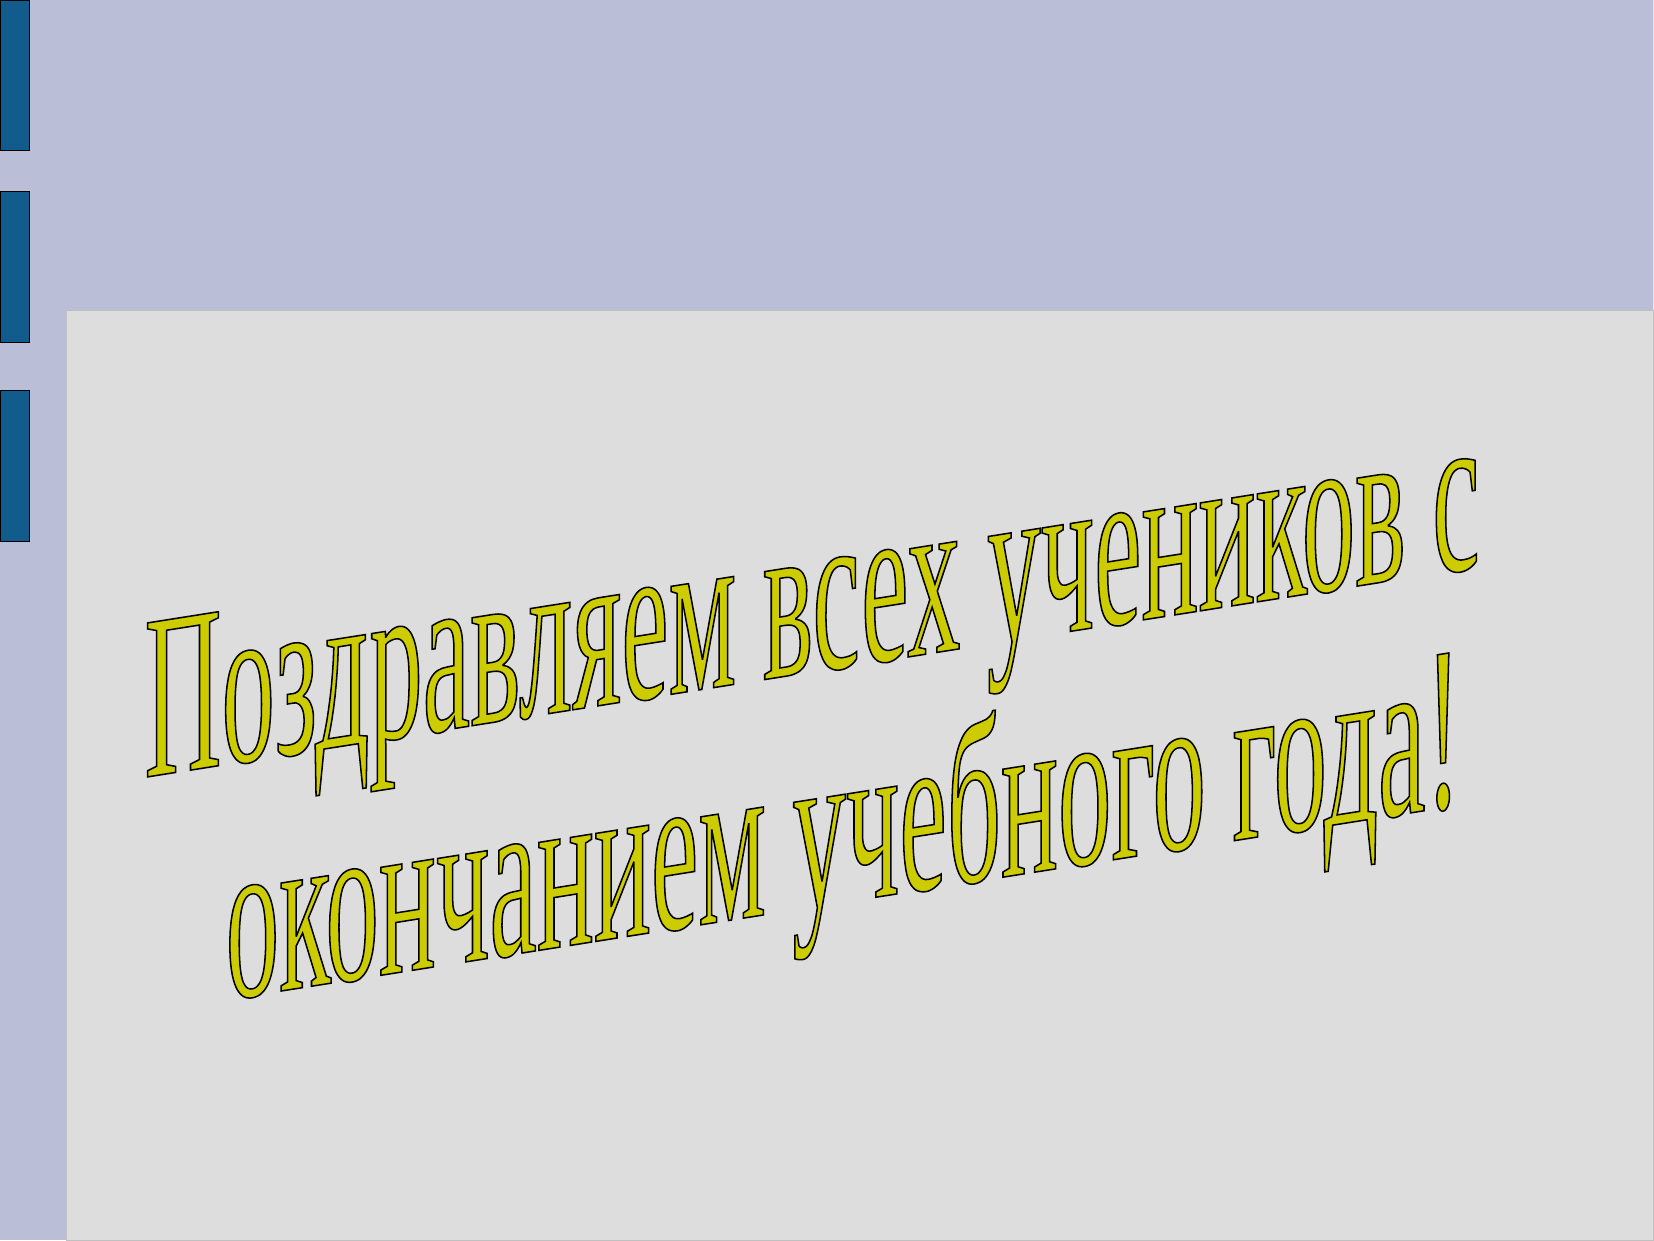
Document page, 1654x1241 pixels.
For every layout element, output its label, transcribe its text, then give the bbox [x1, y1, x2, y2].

text_box Поздравляем всех учеников с окончанием учебного года! [1200, 494, 1254, 611]
text_box Поздравляем всех учеников с окончанием учебного года! [1257, 486, 1308, 602]
text_box Поздравляем всех учеников с окончанием учебного года! [315, 634, 368, 796]
text_box Поздравляем всех учеников с окончанием учебного года! [1437, 652, 1449, 764]
text_box Поздравляем всех учеников с окончанием учебного года! [1357, 474, 1403, 587]
text_box Поздравляем всех учеников с окончанием учебного года! [147, 611, 219, 777]
text_box Поздравляем всех учеников с окончанием учебного года! [572, 594, 620, 710]
text_box Поздравляем всех учеников с окончанием учебного года! [1156, 738, 1202, 852]
text_box Поздравляем всех учеников с окончанием учебного года! [1143, 503, 1197, 620]
text_box Поздравляем всех учеников с окончанием учебного года! [493, 843, 536, 958]
text_box Поздравляем всех учеников с окончанием учебного года! [538, 834, 592, 951]
text_box Поздравляем всех учеников с окончанием учебного года! [1277, 719, 1323, 833]
text_box Поздравляем всех учеников с окончанием учебного года! [816, 556, 857, 671]
text_box Поздравляем всех учеников с окончанием учебного года! [472, 613, 517, 726]
text_box Поздравляем всех учеников с окончанием учебного года! [655, 817, 695, 932]
text_box Поздравляем всех учеников с окончанием учебного года! [281, 875, 332, 992]
text_box Поздравляем всех учеников с окончанием учебного года! [1305, 479, 1352, 594]
text_box Поздравляем всех учеников с окончанием учебного года! [1098, 512, 1138, 626]
text_box Поздравляем всех учеников с окончанием учебного года! [1042, 520, 1092, 632]
text_box Поздравляем всех учеников с окончанием учебного года! [700, 806, 764, 925]
text_box Поздравляем всех учеников с окончанием учебного года! [951, 710, 997, 885]
text_box Поздравляем всех учеников с окончанием учебного года! [793, 794, 846, 960]
text_box Поздравляем всех учеников с окончанием учебного года! [625, 587, 665, 701]
text_box Поздравляем всех учеников с окончанием учебного года! [1234, 726, 1274, 841]
text_box Поздравляем всех учеников с окончанием учебного года! [865, 549, 905, 663]
text_box Поздравляем всех учеников с окончанием учебного года! [371, 626, 419, 792]
text_box Поздравляем всех учеников с окончанием учебного года! [903, 778, 944, 892]
text_box Поздравляем всех учеников с окончанием учебного года! [229, 884, 276, 999]
text_box Поздравляем всех учеников с окончанием учебного года! [520, 602, 570, 720]
text_box Поздравляем всех учеников с окончанием учебного года! [988, 528, 1041, 694]
text_box Поздравляем всех учеников с окончанием учебного года! [764, 567, 810, 680]
text_box Поздравляем всех учеников с окончанием учебного года! [1062, 753, 1108, 867]
text_box Поздравляем всех учеников с окончанием учебного года! [595, 825, 649, 942]
text_box Поздравляем всех учеников с окончанием учебного года! [1436, 458, 1477, 573]
text_box Поздравляем всех учеников с окончанием учебного года! [1113, 745, 1153, 860]
text_box Поздравляем всех учеников с окончанием учебного года! [426, 619, 469, 734]
text_box Поздравляем всех учеников с окончанием учебного года! [671, 576, 734, 695]
text_box Поздравляем всех учеников с окончанием учебного года! [380, 859, 434, 976]
text_box Поздравляем всех учеников с окончанием учебного года! [1002, 760, 1056, 878]
text_box Поздравляем всех учеников с окончанием учебного года! [329, 868, 375, 983]
text_box Поздравляем всех учеников с окончанием учебного года! [1323, 710, 1376, 872]
text_box Поздравляем всех учеников с окончанием учебного года! [908, 541, 960, 657]
text_box Поздравляем всех учеников с окончанием учебного года! [847, 786, 897, 898]
text_box Поздравляем всех учеников с окончанием учебного года! [278, 642, 314, 757]
text_box Поздравляем всех учеников с окончанием учебного года! [1381, 703, 1424, 818]
text_box Поздравляем всех учеников с окончанием учебного года! [225, 650, 271, 764]
text_box Поздравляем всех учеников с окончанием учебного года! [437, 850, 488, 962]
